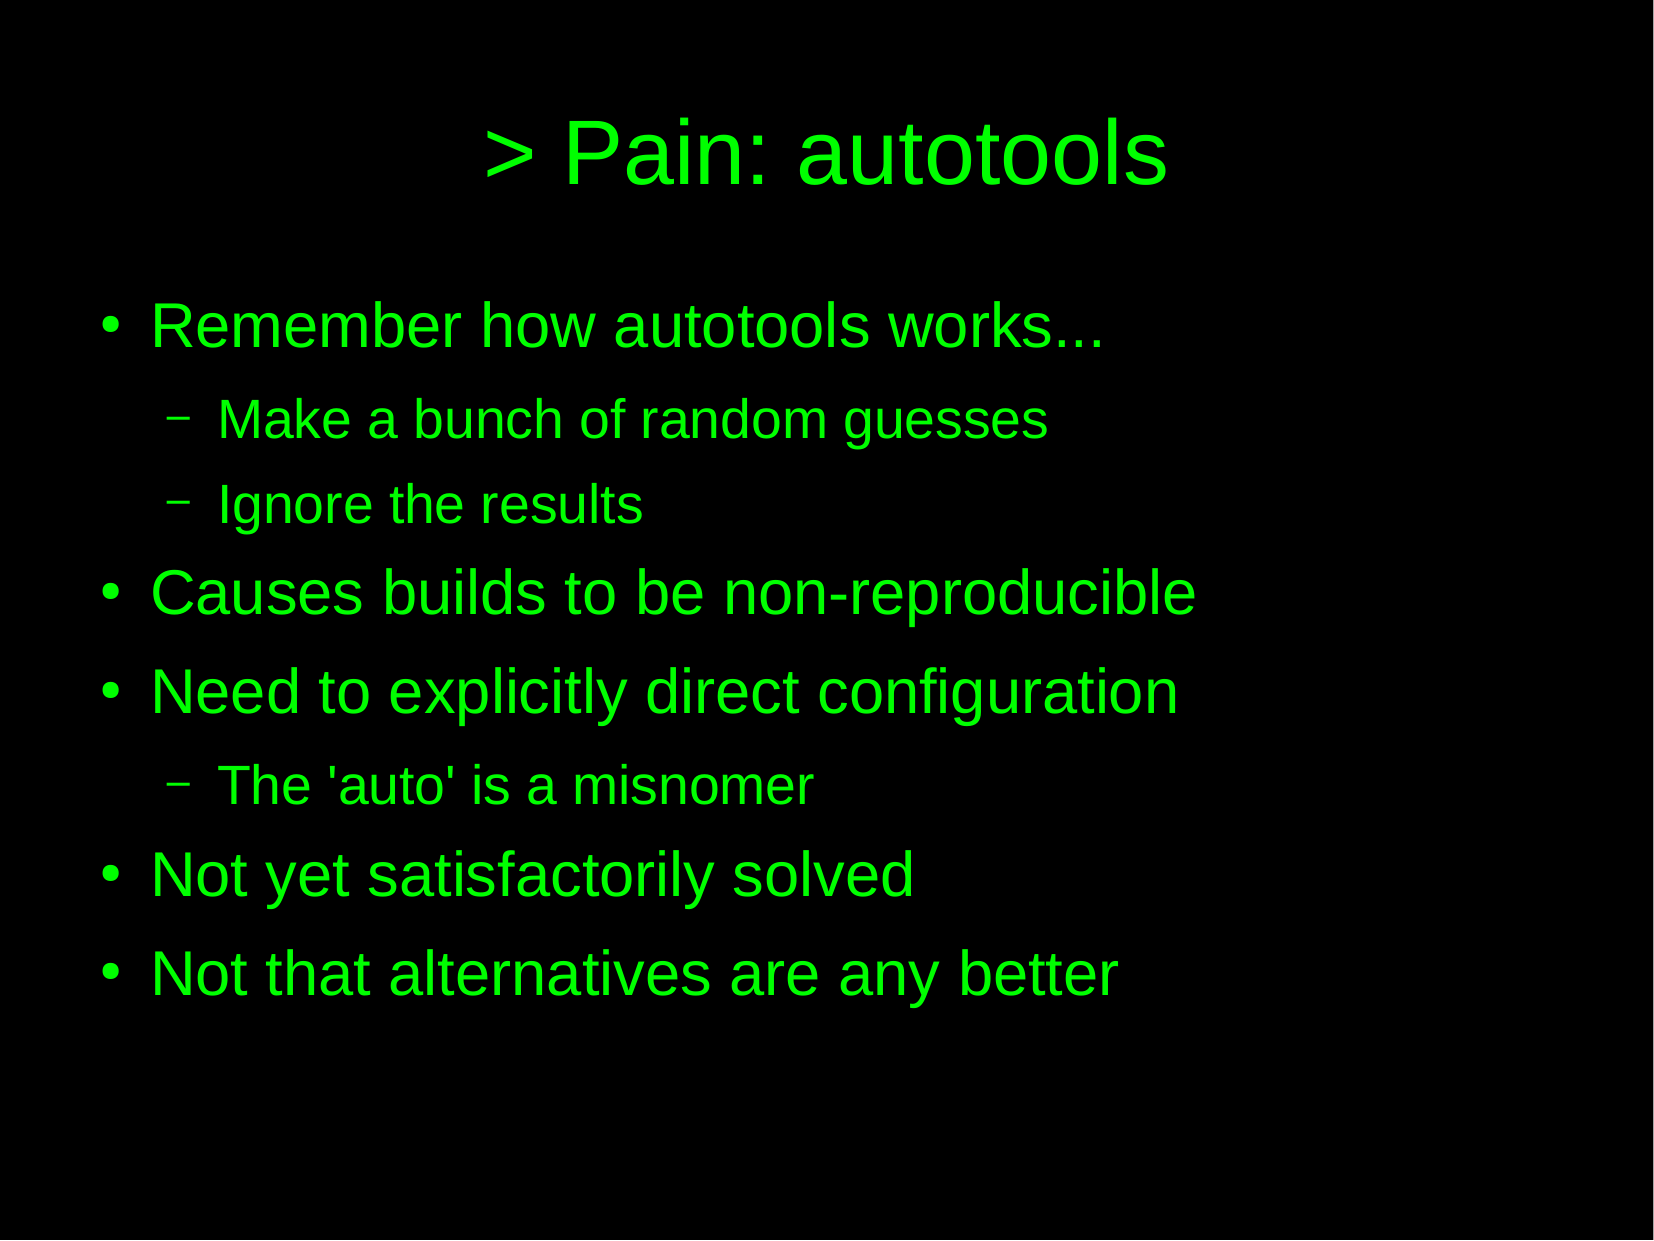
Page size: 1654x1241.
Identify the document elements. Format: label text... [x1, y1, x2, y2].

list Remember how autotools works... Make a bunch of random guesses Ignore the results Causes builds to be non-reproducible Need to explicitly direct configuration The 'auto' is a misnomer Not yet satisfactorily solved Not that alternatives are any better [82, 290, 1571, 1010]
title > Pain: autotools [82, 49, 1571, 257]
